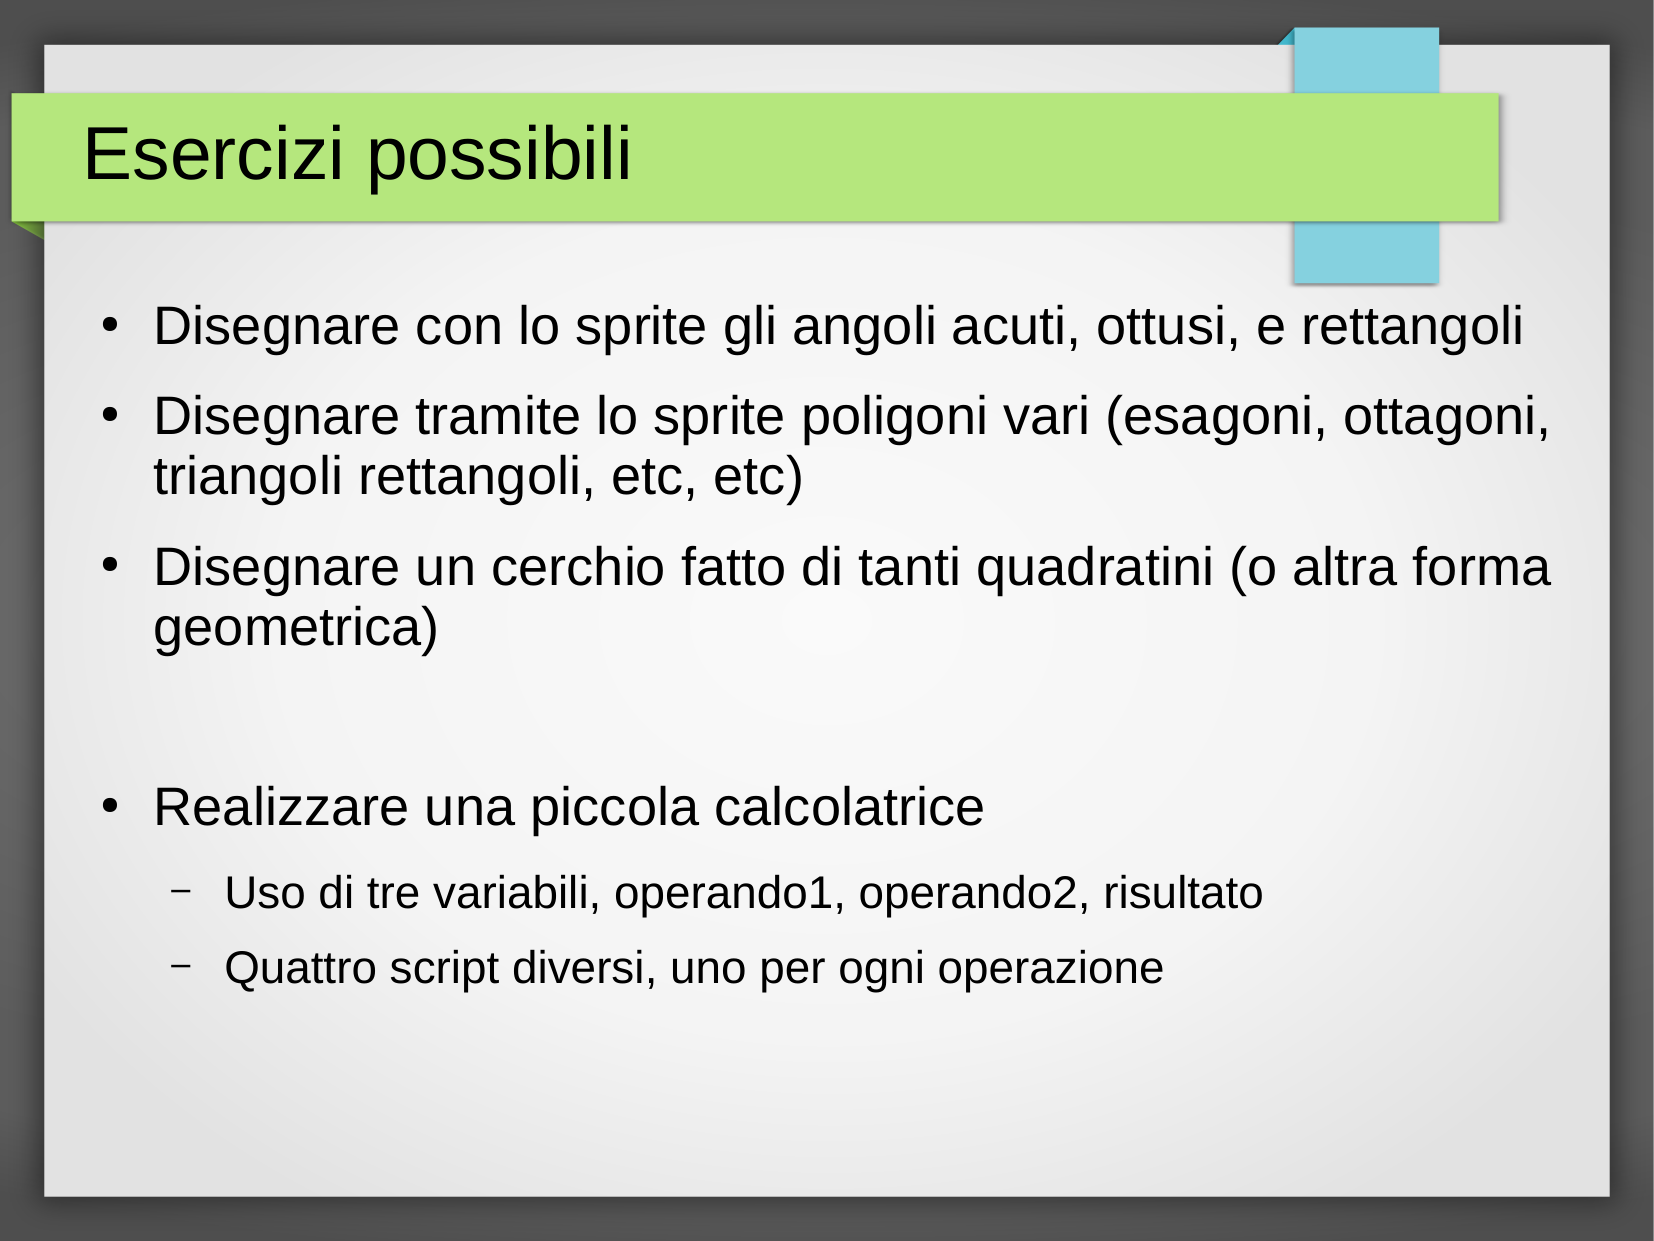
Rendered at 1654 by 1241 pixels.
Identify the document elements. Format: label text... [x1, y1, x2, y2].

list Disegnare con lo sprite gli angoli acuti, ottusi, e rettangoli Disegnare tramite lo sprite poligoni vari (esagoni, ottagoni, triangoli rettangoli, etc, etc) Disegnare un cerchio fatto di tanti quadratini (o altra forma geometrica) Realizzare una piccola calcolatrice Uso di tre variabili, operando1, operando2, risultato Quattro script diversi, uno per ogni operazione [82, 295, 1571, 1015]
picture [0, 0, 1654, 1241]
title Esercizi possibili [82, 94, 1264, 213]
